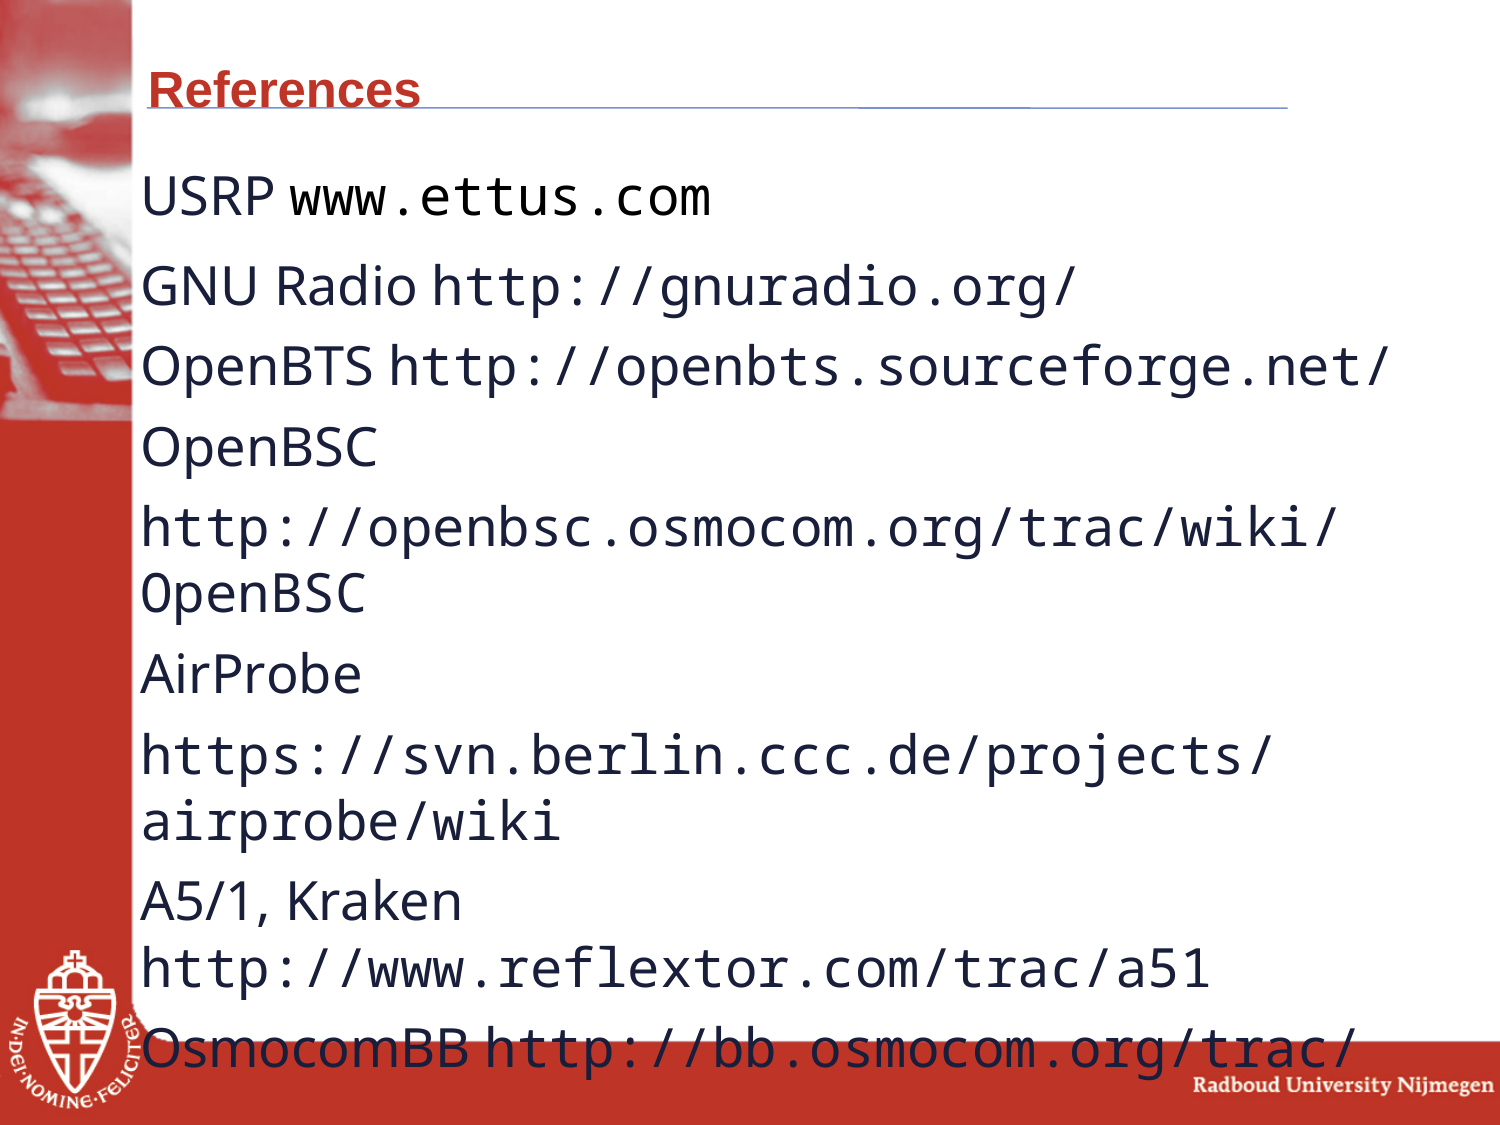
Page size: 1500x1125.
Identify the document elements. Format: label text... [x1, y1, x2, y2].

title References [147, 0, 1491, 122]
list USRP www.ettus.com GNU Radio http://gnuradio.org/ OpenBTS http://openbts.sourceforge.net/ OpenBSC http://openbsc.osmocom.org/trac/wiki/OpenBSC AirProbe https://svn.berlin.ccc.de/projects/airprobe/wiki A5/1, Kraken http://www.reflextor.com/trac/a51 OsmocomBB http://bb.osmocom.org/trac/ [140, 154, 1491, 1092]
picture [0, 0, 1500, 1125]
